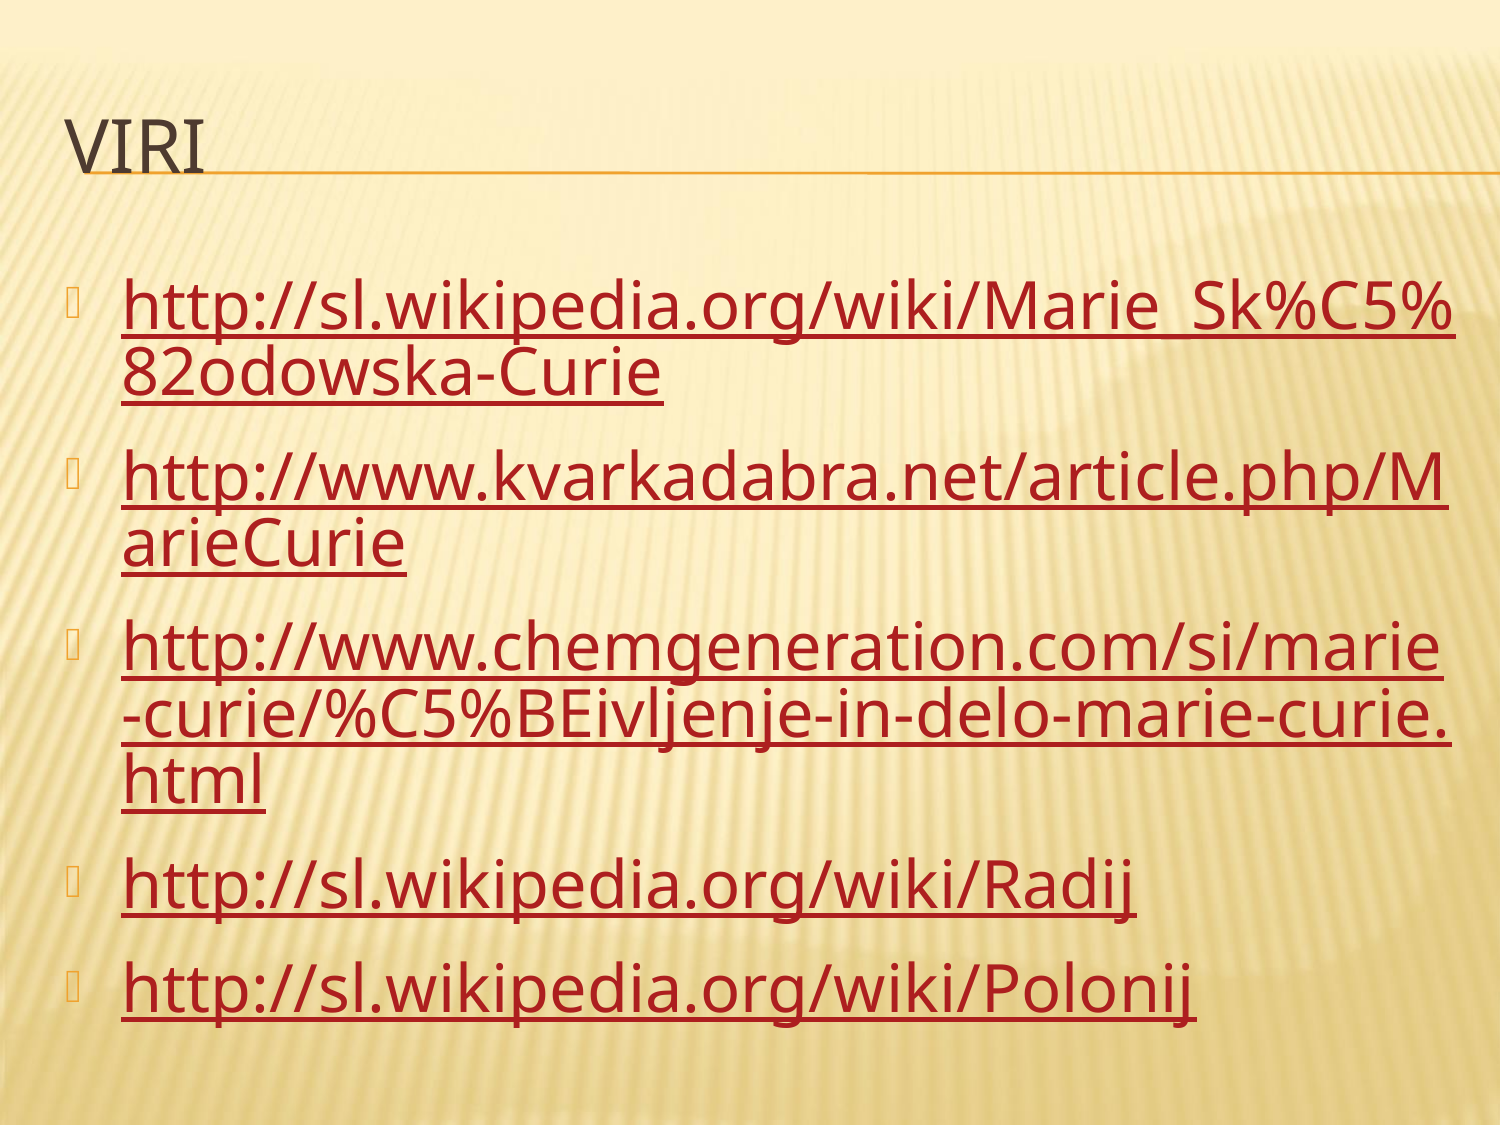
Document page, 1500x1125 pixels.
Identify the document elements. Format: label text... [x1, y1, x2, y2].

list http://sl.wikipedia.org/wiki/Marie_Sk%C5%82odowska-Curie http://www.kvarkadabra.net/article.php/MarieCurie http://www.chemgeneration.com/si/marie-curie/%C5%BEivljenje-in-delo-marie-curie.html http://sl.wikipedia.org/wiki/Radij http://sl.wikipedia.org/wiki/Polonij [50, 254, 1475, 998]
title VIRI [50, 75, 1475, 213]
picture [0, 0, 1500, 1125]
